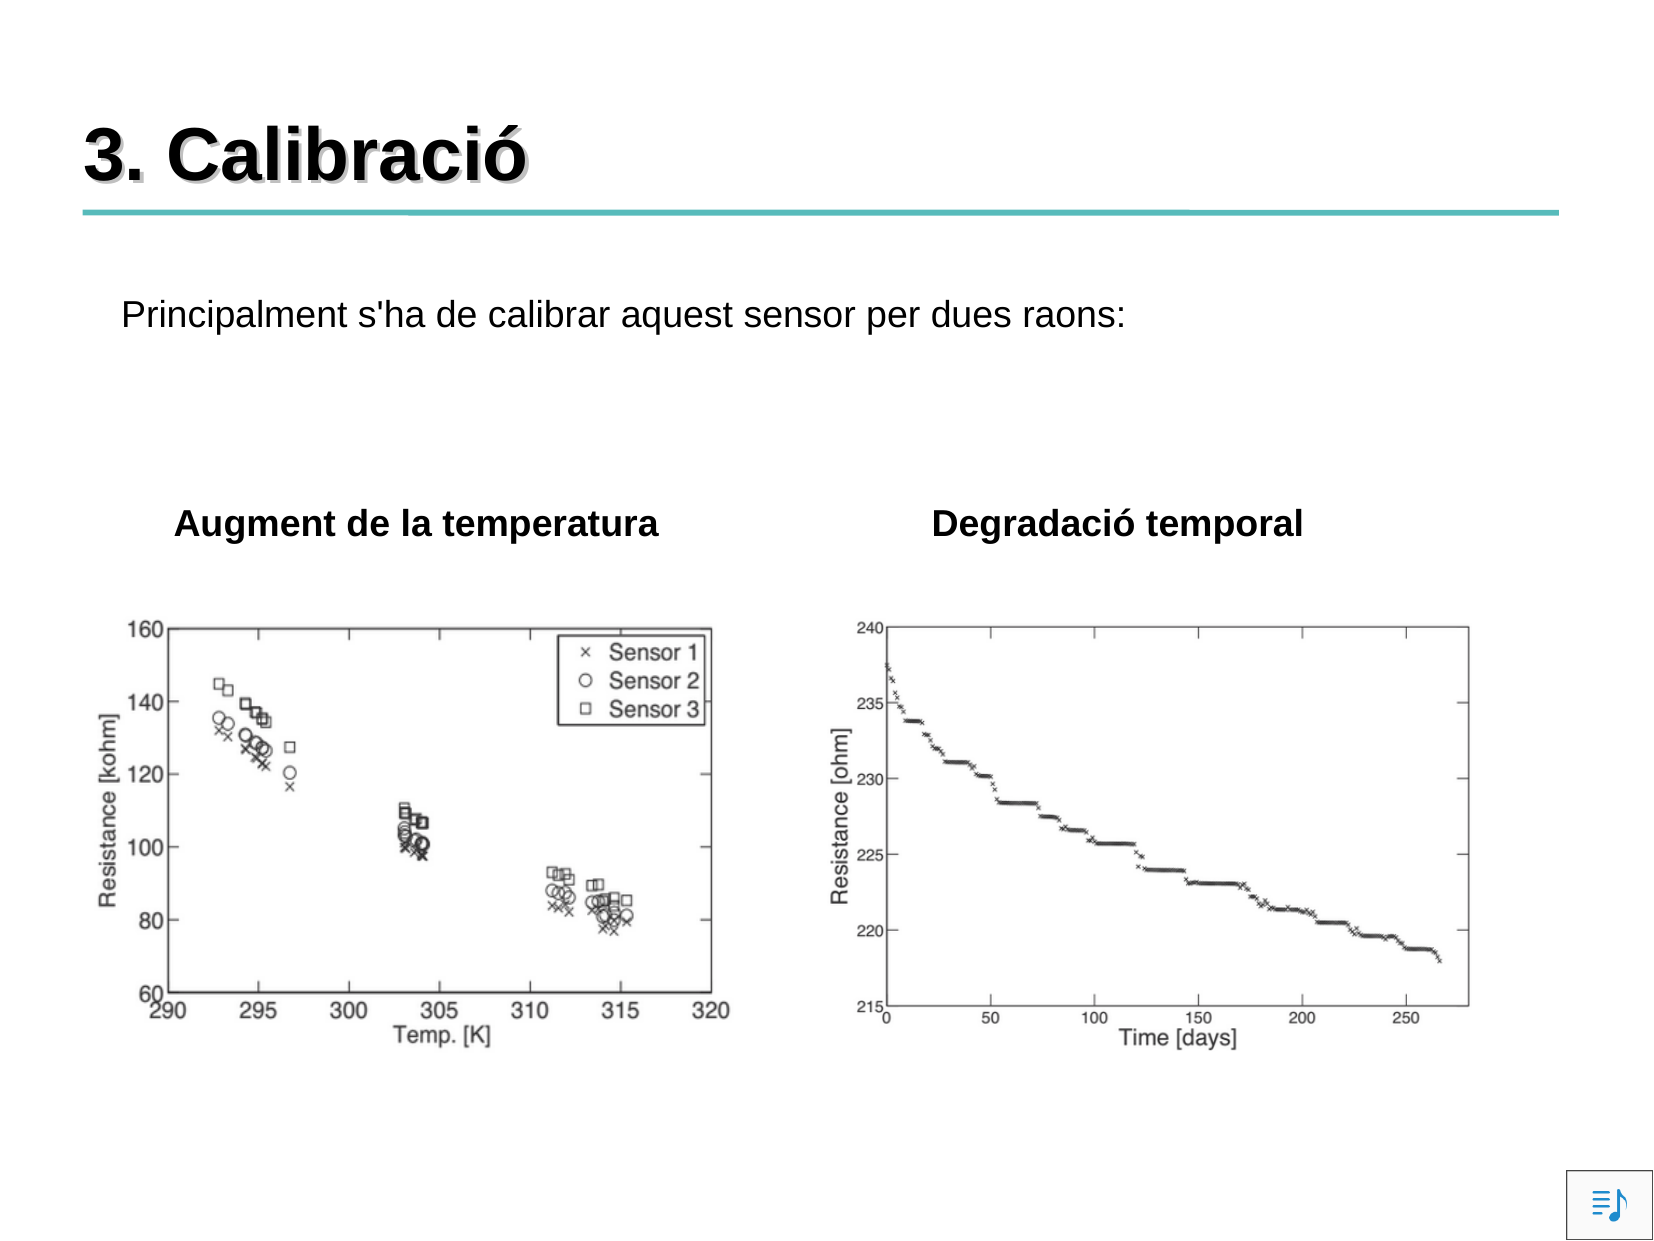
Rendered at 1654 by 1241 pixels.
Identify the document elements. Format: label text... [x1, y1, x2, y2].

picture [92, 599, 746, 1061]
text_box [1565, 1169, 1654, 1241]
text_box Principalment s'ha de calibrar aquest sensor per dues raons: Augment de la temperatura Degradació temporal [106, 283, 1548, 551]
picture [826, 602, 1477, 1052]
title 3. Calibració [83, 49, 1572, 257]
picture [83, 209, 1559, 216]
